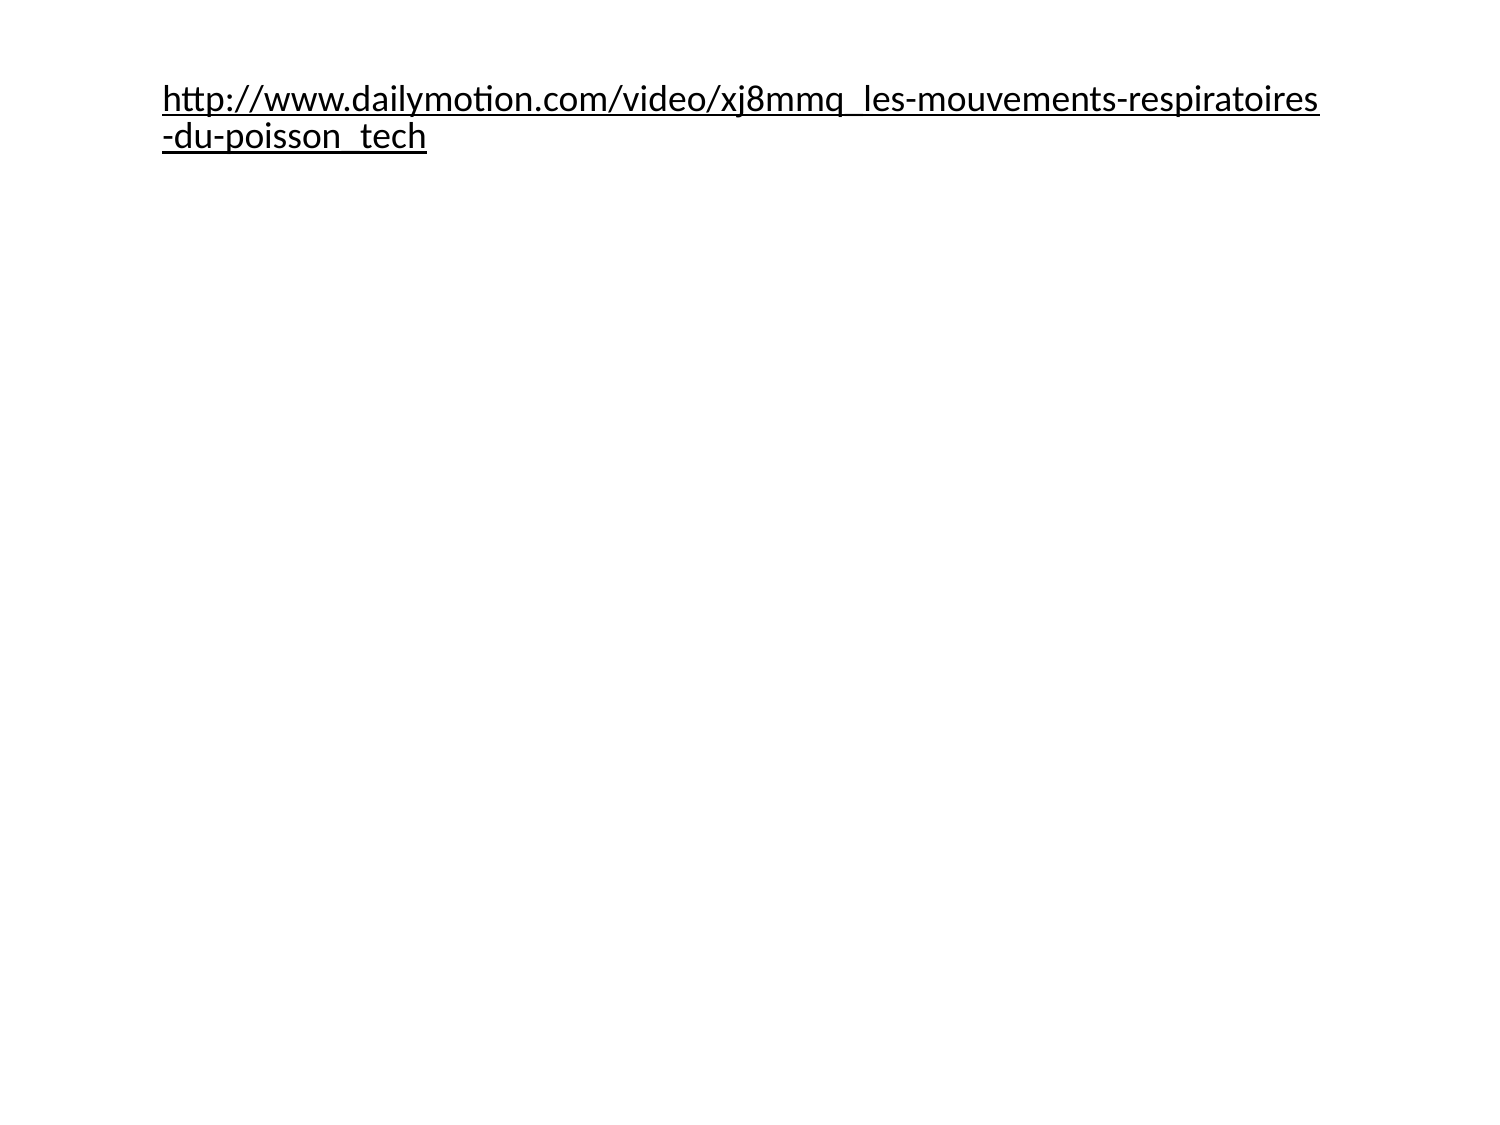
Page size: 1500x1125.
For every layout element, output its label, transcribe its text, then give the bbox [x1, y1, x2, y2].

text_box http://www.dailymotion.com/video/xj8mmq_les-mouvements-respiratoires-du-poisson_tech [147, 66, 1341, 127]
